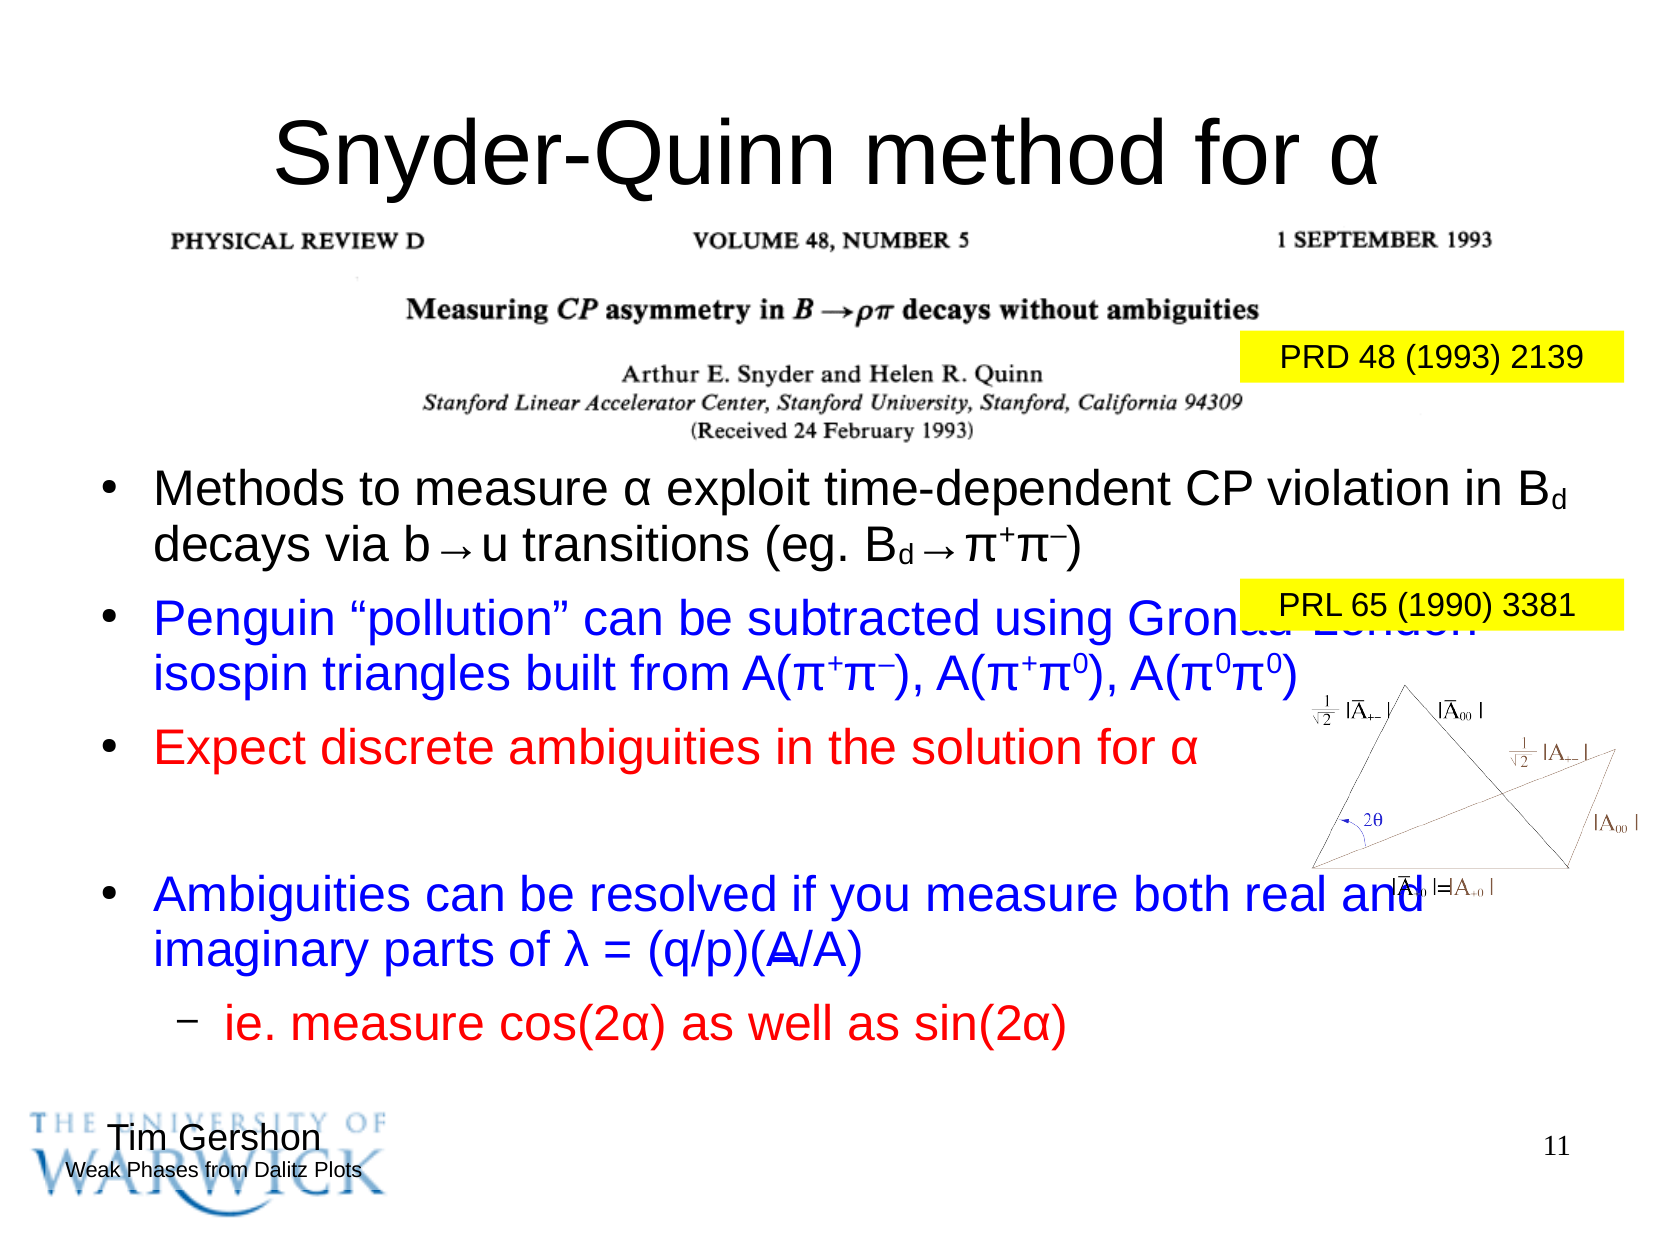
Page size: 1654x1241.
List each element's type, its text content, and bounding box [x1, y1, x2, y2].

title Snyder-Quinn method for α [82, 56, 1571, 250]
text_box – [755, 921, 815, 992]
picture [19, 1106, 406, 1232]
text_box PRL 65 (1990) 3381 [1240, 578, 1625, 631]
text_box PRD 48 (1993) 2139 [1240, 330, 1625, 383]
text_box Tim Gershon Weak Phases from Dalitz Plots [45, 1108, 383, 1190]
picture [147, 211, 1532, 449]
list Methods to measure α exploit time-dependent CP violation in Bd decays via b→u transitions (eg. Bd→π+π–) Penguin “pollution” can be subtracted using Gronau-London isospin triangles built from A(π+π–), A(π+π0), A(π0π0) Expect discrete ambiguities in the solution for α Ambiguities can be resolved if you measure both real and imaginary parts of λ = (q/p)(A/A) ie. measure cos(2α) as well as sin(2α) [82, 460, 1571, 1088]
picture [1311, 684, 1641, 898]
